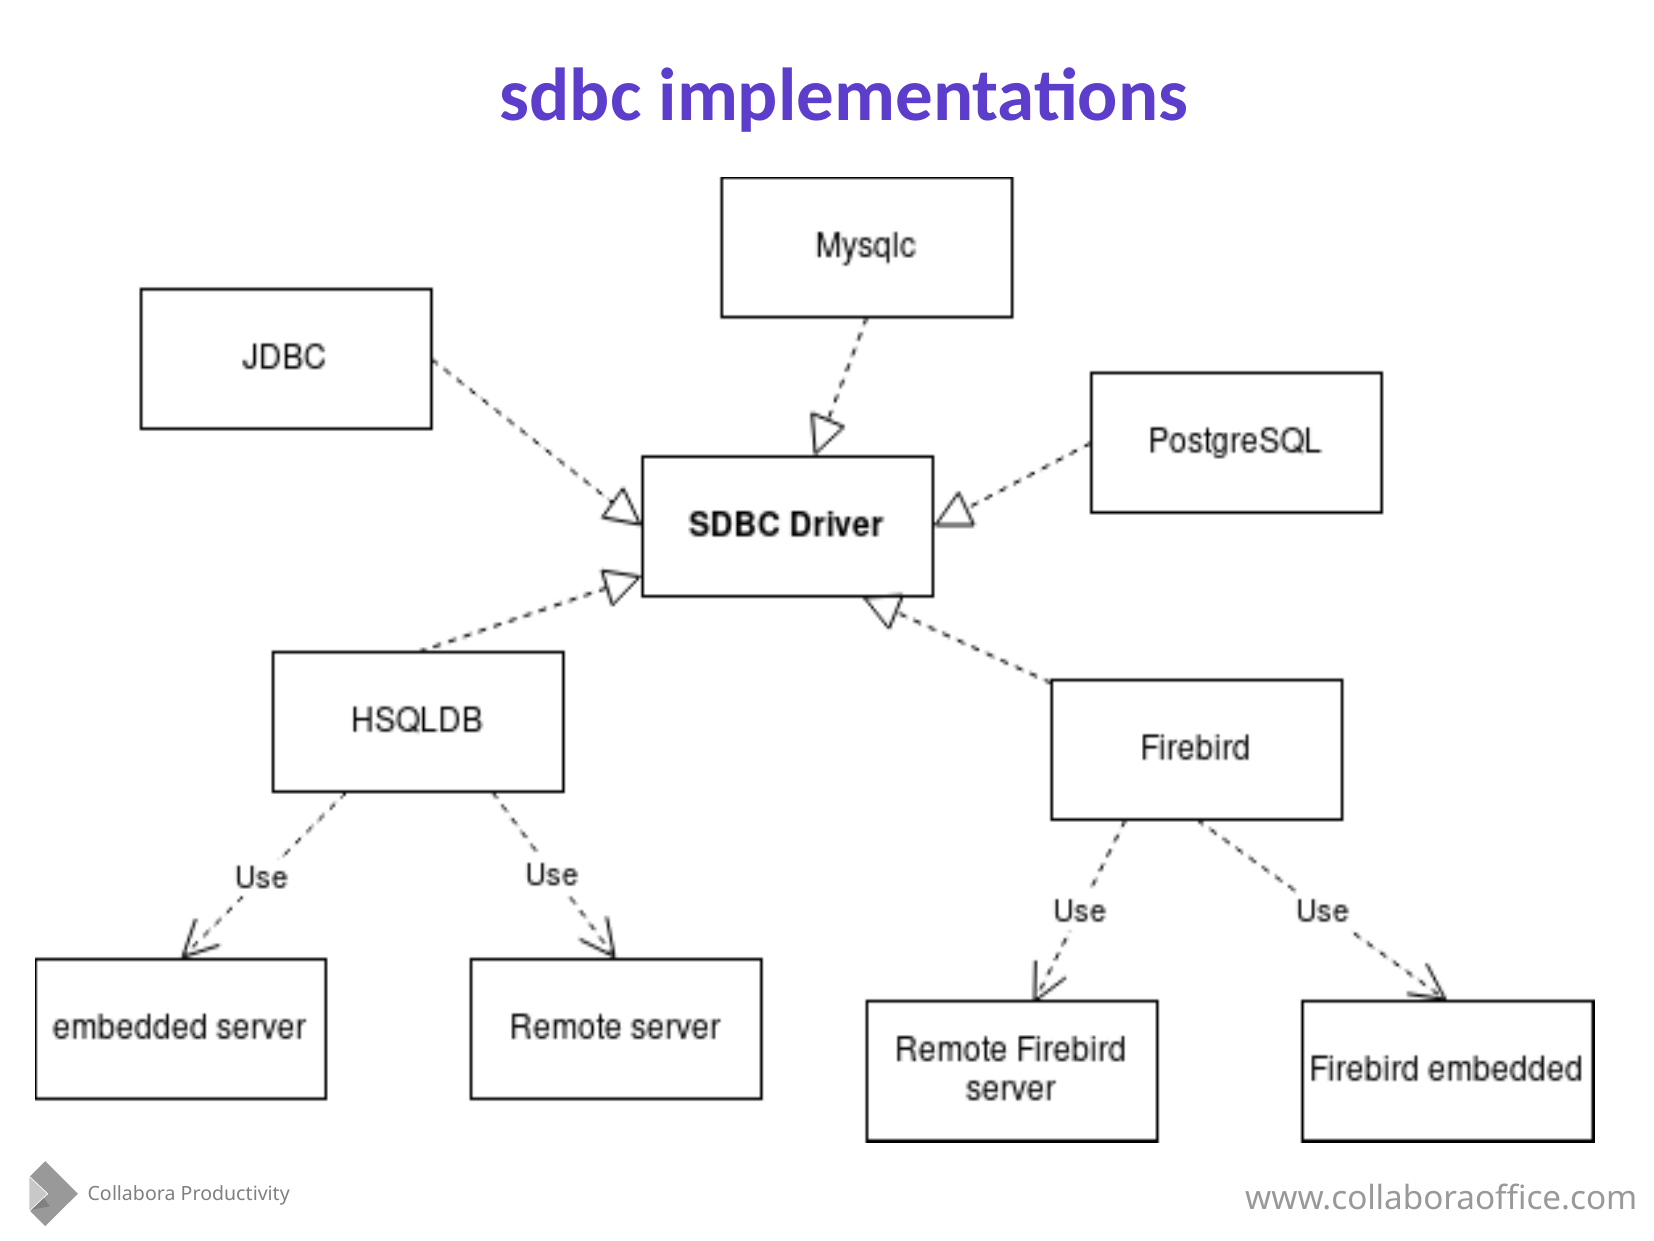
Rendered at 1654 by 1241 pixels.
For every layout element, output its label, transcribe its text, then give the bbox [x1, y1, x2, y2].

picture [35, 177, 1595, 1143]
title sdbc implementations [129, 0, 1559, 140]
